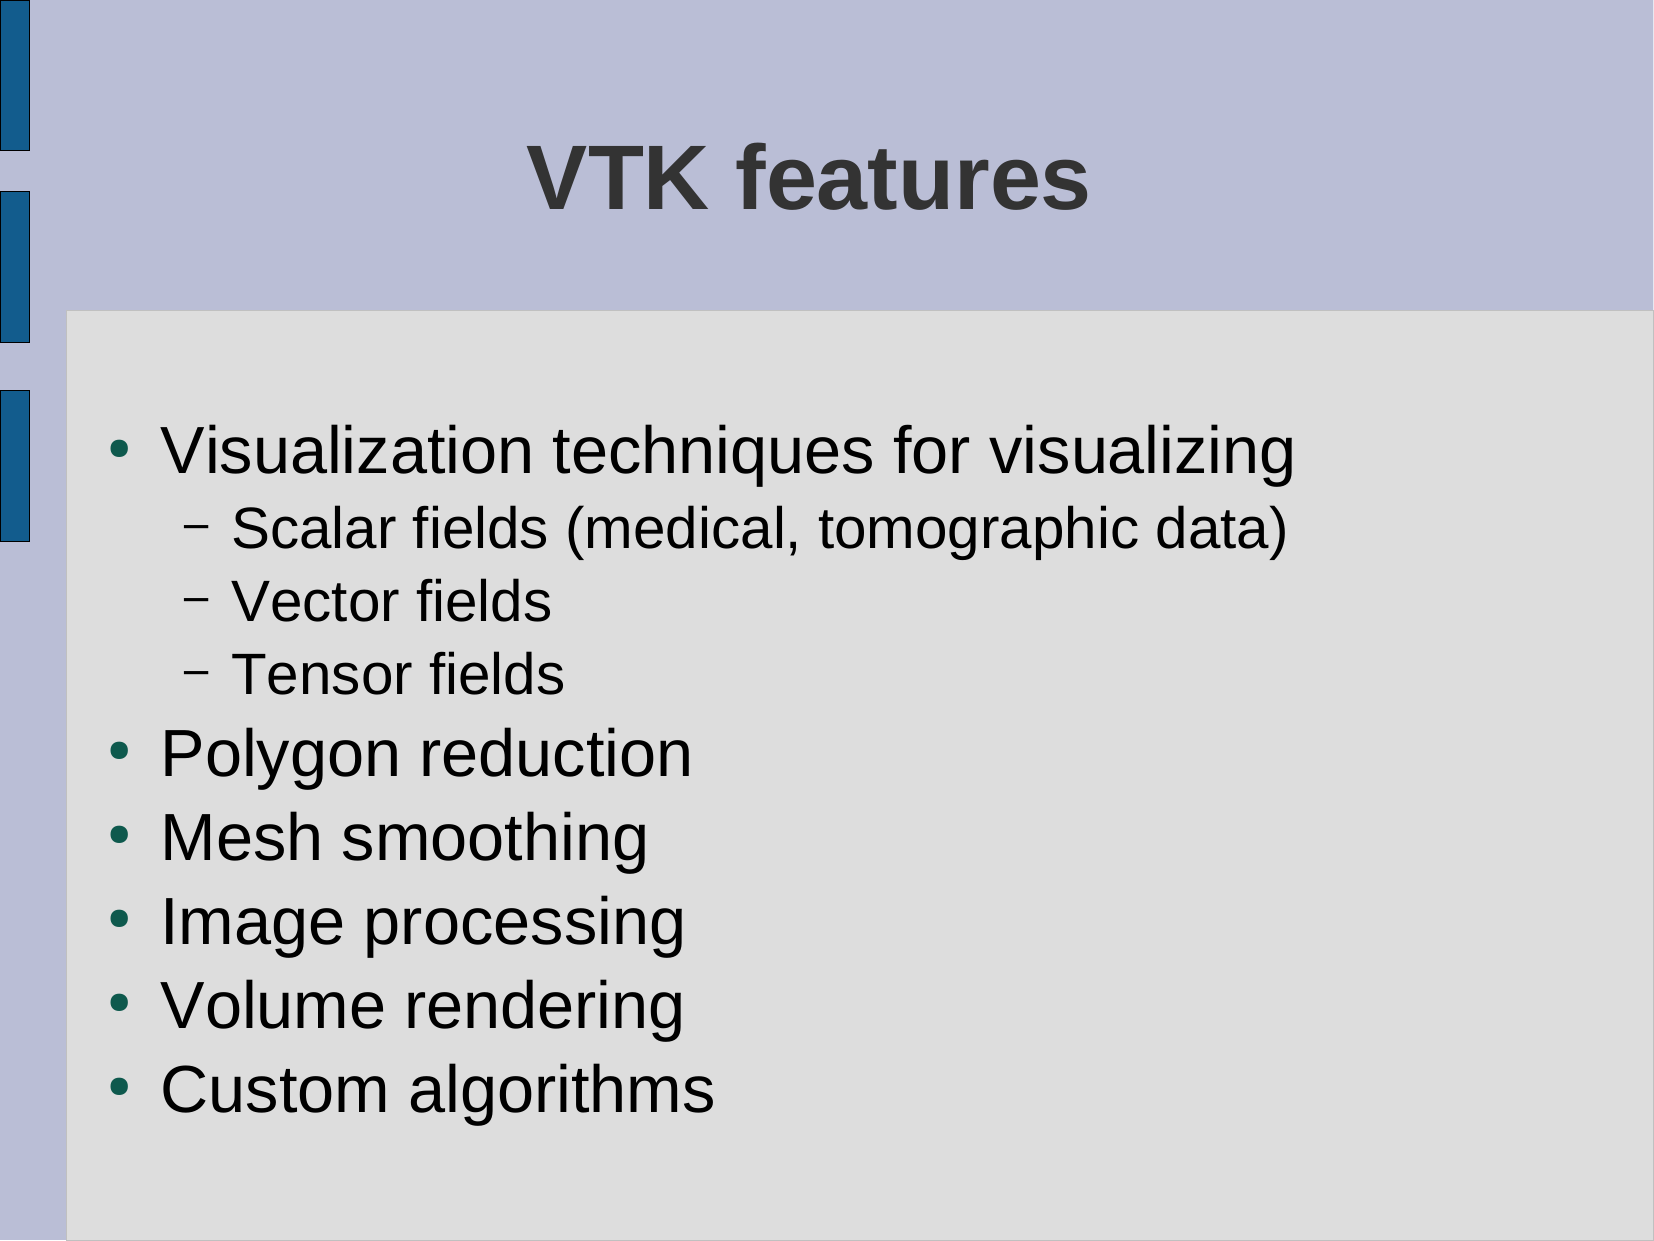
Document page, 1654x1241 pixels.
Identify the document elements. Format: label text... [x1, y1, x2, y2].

list Visualization techniques for visualizing Scalar fields (medical, tomographic data) Vector fields Tensor fields Polygon reduction Mesh smoothing Image processing Volume rendering Custom algorithms [75, 412, 1564, 1235]
title VTK features [82, 52, 1571, 304]
